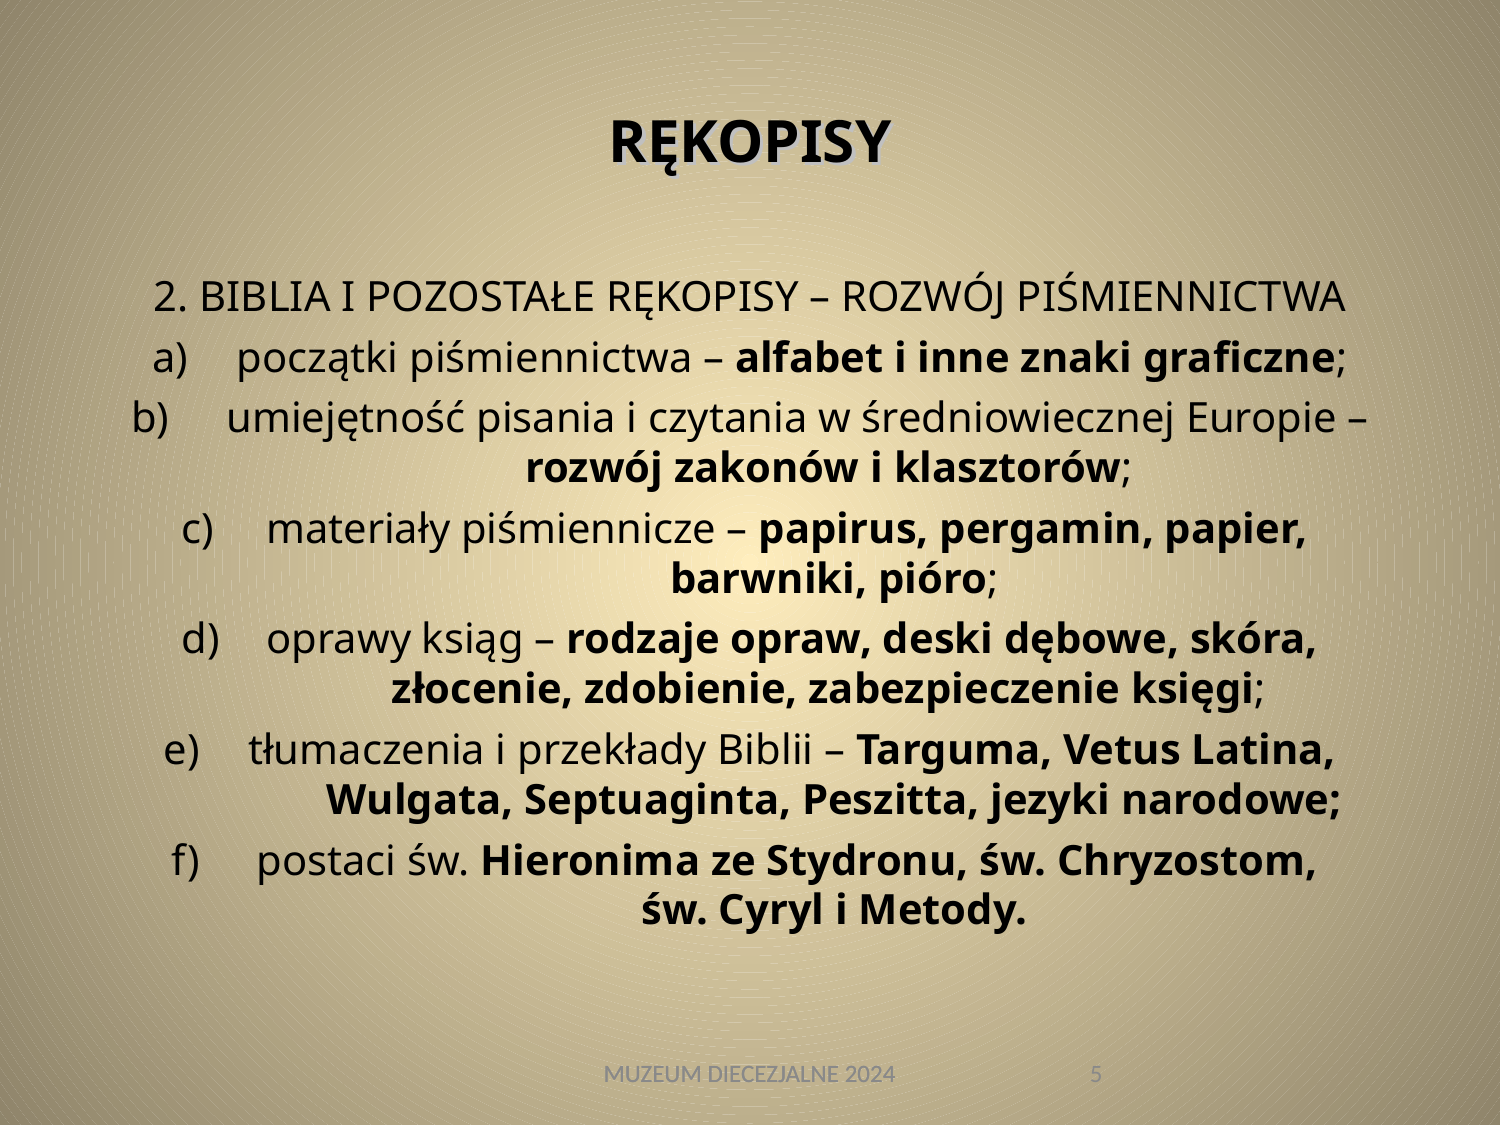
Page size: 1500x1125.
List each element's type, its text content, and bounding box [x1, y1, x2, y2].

title RĘKOPISY [75, 45, 1426, 233]
list 2. BIBLIA I POZOSTAŁE RĘKOPISY – ROZWÓJ PIŚMIENNICTWA początki piśmiennictwa – alfabet i inne znaki graficzne; umiejętność pisania i czytania w średniowiecznej Europie – rozwój zakonów i klasztorów; materiały piśmiennicze – papirus, pergamin, papier, barwniki, pióro; oprawy ksiąg – rodzaje opraw, deski dębowe, skóra, złocenie, zdobienie, zabezpieczenie księgi; tłumaczenia i przekłady Biblii – Targuma, Vetus Latina, Wulgata, Septuaginta, Peszitta, jezyki narodowe; postaci św. Hieronima ze Stydronu, św. Chryzostom, św. Cyryl i Metody. [75, 262, 1426, 1005]
text_box MUZEUM DIECEZJALNE 2024 [512, 1042, 988, 1103]
text_box [1074, 1042, 1426, 1103]
